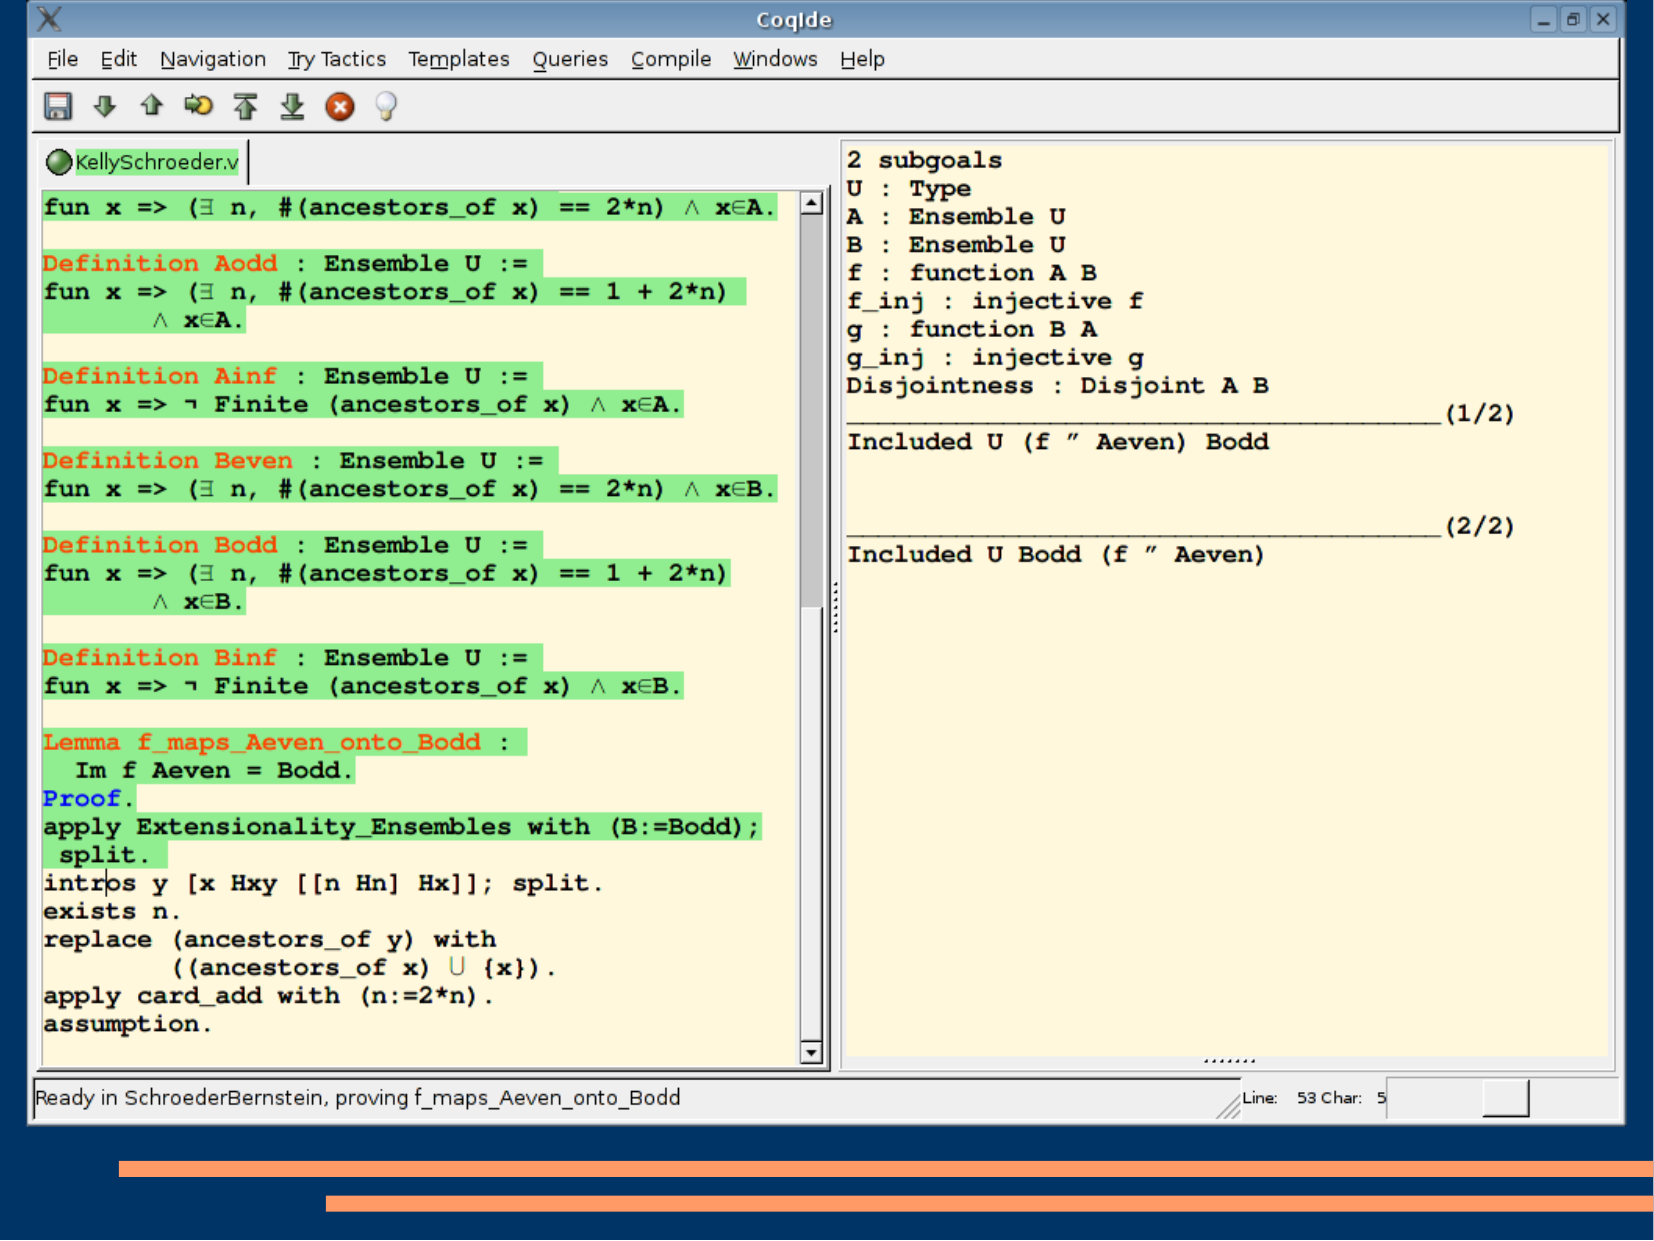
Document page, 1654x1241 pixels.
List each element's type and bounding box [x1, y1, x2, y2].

picture [26, 0, 1627, 1127]
